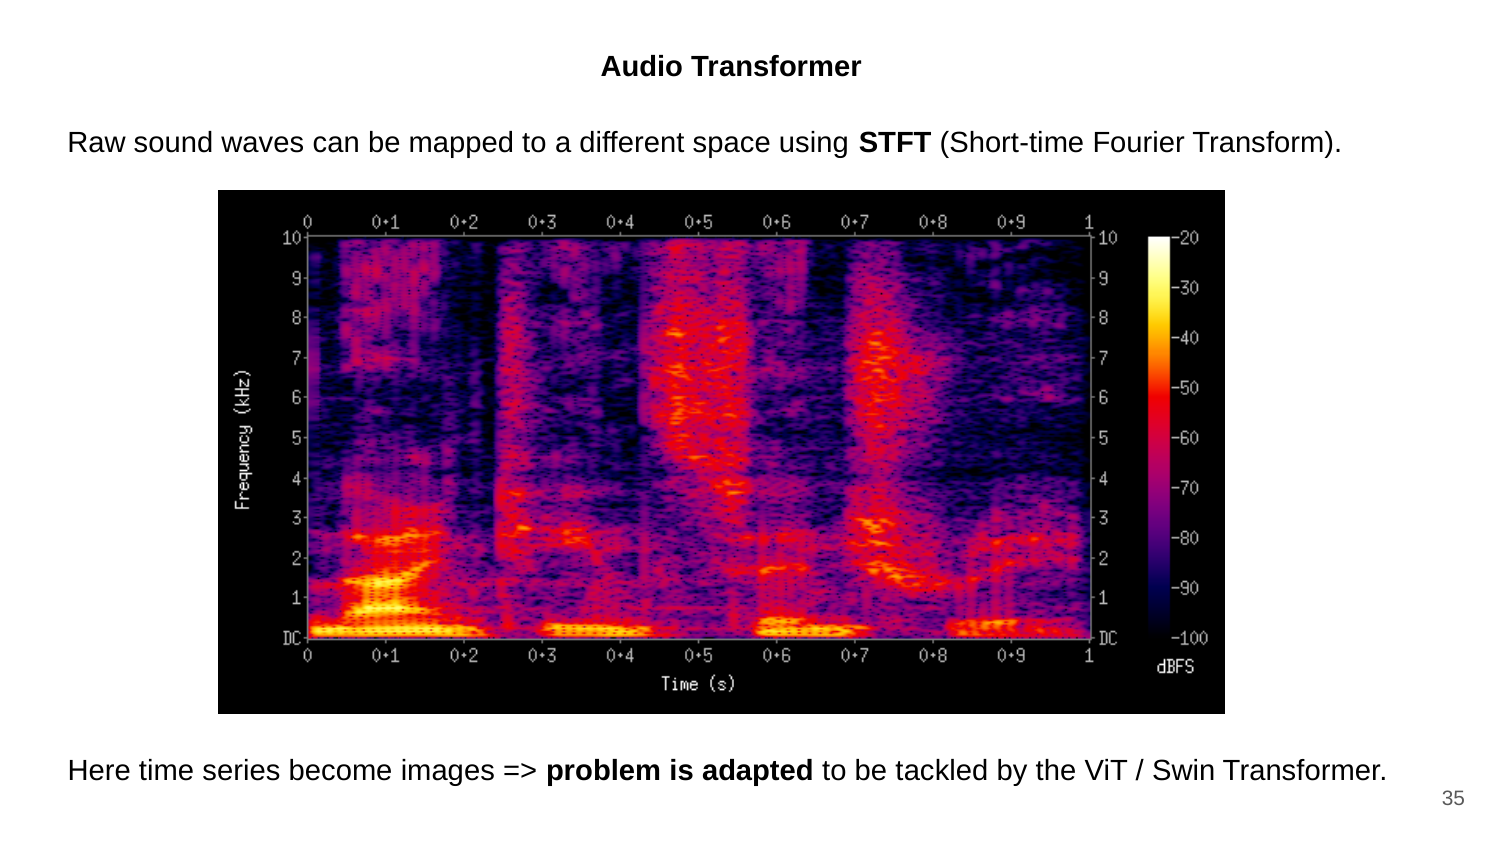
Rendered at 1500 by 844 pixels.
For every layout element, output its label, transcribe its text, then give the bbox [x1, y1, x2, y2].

text_box Raw sound waves can be mapped to a different space using STFT (Short-time Fourier Transform). [52, 107, 1414, 169]
text_box Audio Transformer [585, 32, 885, 102]
slide_number <number> [1389, 764, 1480, 830]
text_box Here time series become images => problem is adapted to be tackled by the ViT / Swin Transformer. [52, 735, 1448, 806]
picture [218, 190, 1225, 714]
